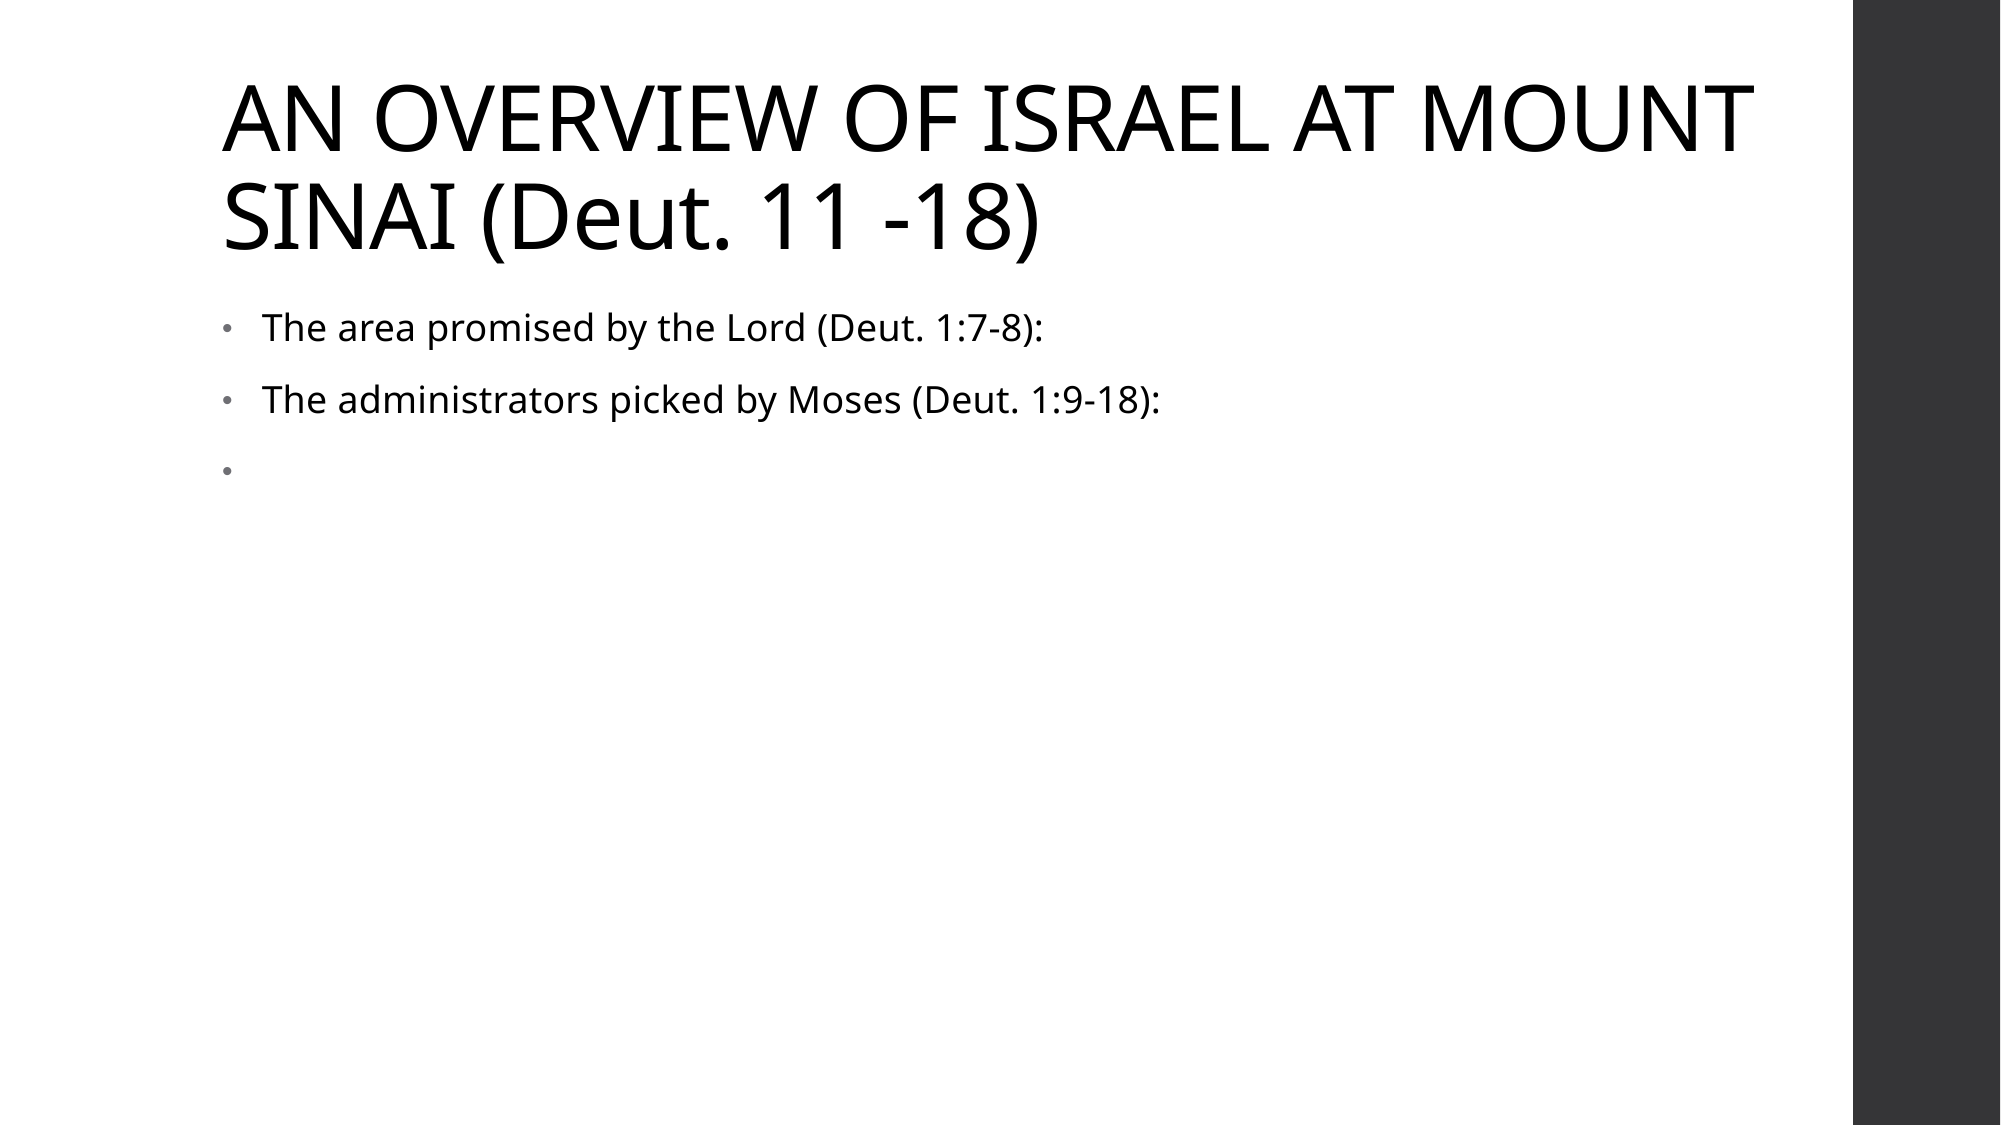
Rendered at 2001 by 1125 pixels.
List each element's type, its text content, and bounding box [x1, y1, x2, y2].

list The area promised by the Lord (Deut. 1:7-8): The administrators picked by Moses (Deut. 1:9-18): [206, 299, 1617, 1014]
title AN OVERVIEW OF ISRAEL AT MOUNT SINAI (Deut. 11 -18) [206, 60, 1797, 278]
